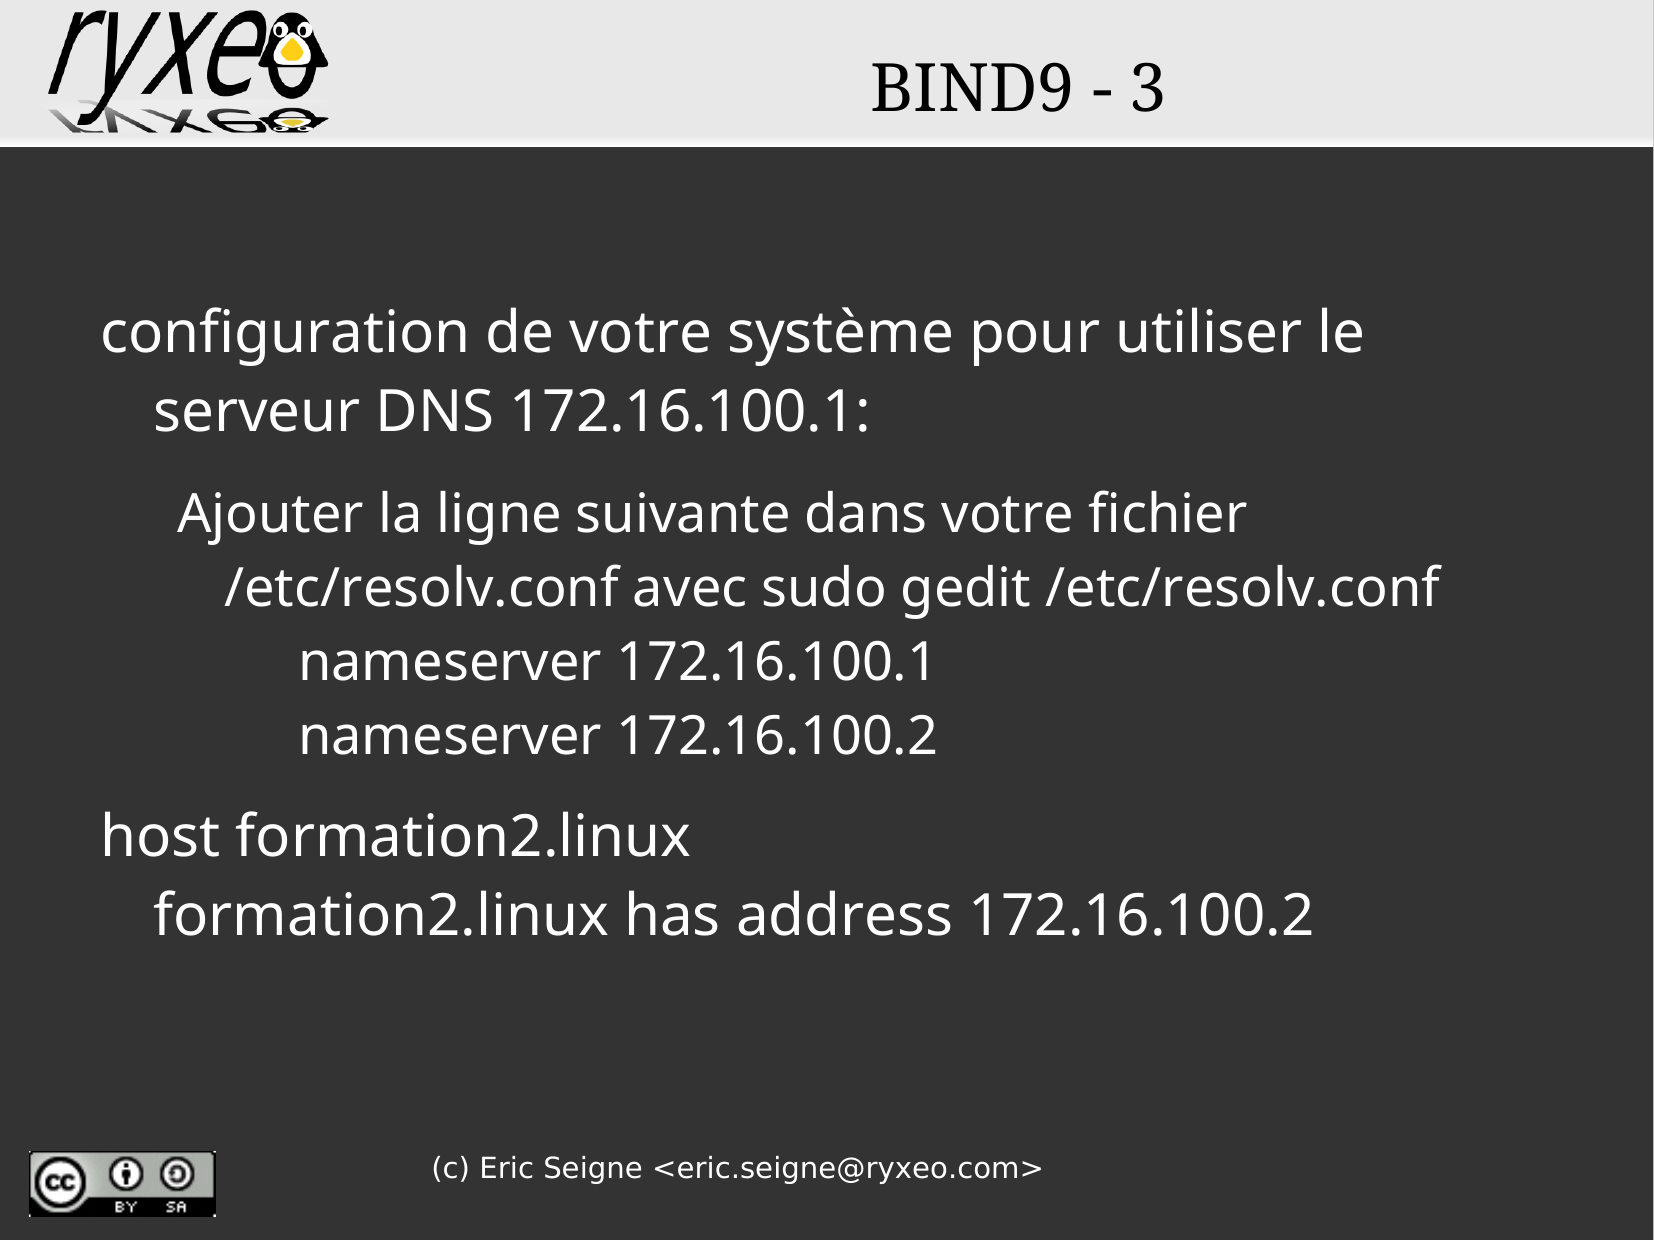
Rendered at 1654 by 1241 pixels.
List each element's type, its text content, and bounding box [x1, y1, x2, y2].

picture [29, 1151, 216, 1217]
title BIND9 - 3 [442, 29, 1595, 142]
picture [0, 0, 1654, 147]
list configuration de votre système pour utiliser le serveur DNS 172.16.100.1: Ajouter la ligne suivante dans votre fichier /etc/resolv.conf avec sudo gedit /etc/resolv.conf nameserver 172.16.100.1 nameserver 172.16.100.2 host formation2.linux formation2.linux has address 172.16.100.2 [82, 290, 1571, 1094]
